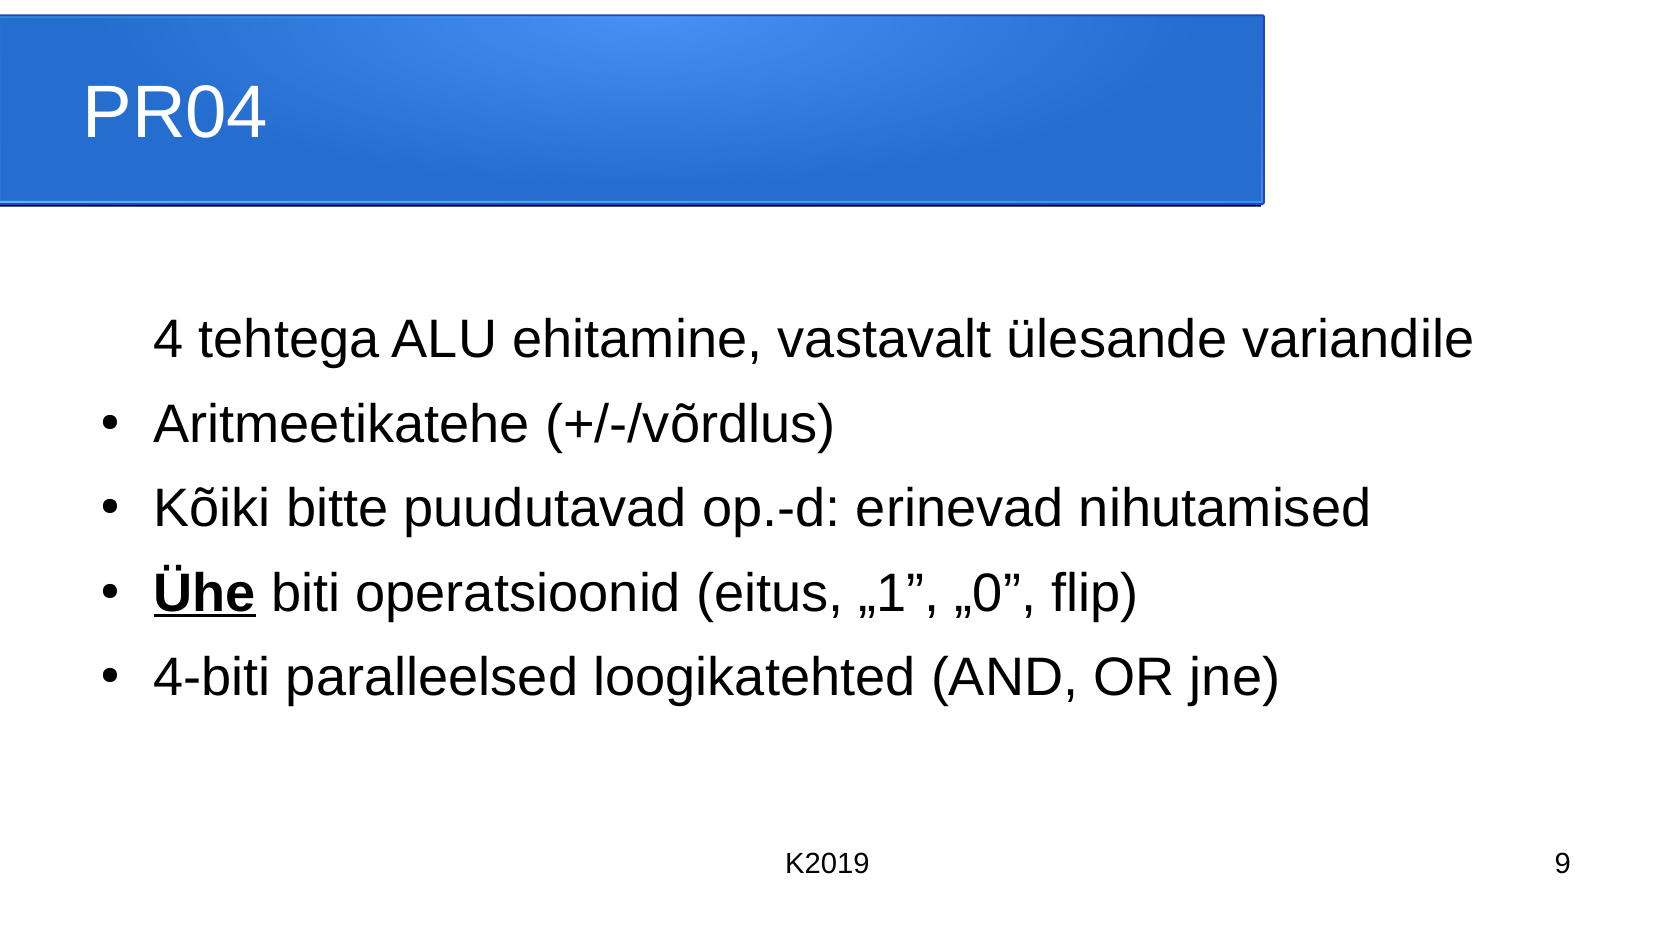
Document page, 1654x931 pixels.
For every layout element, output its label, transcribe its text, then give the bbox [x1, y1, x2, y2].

list 4 tehtega ALU ehitamine, vastavalt ülesande variandile Aritmeetikatehe (+/-/võrdlus) Kõiki bitte puudutavad op.-d: erinevad nihutamised Ühe biti operatsioonid (eitus, „1”, „0”, flip) 4-biti paralleelsed loogikatehted (AND, OR jne) [82, 224, 1571, 764]
title PR04 [82, 35, 1235, 189]
